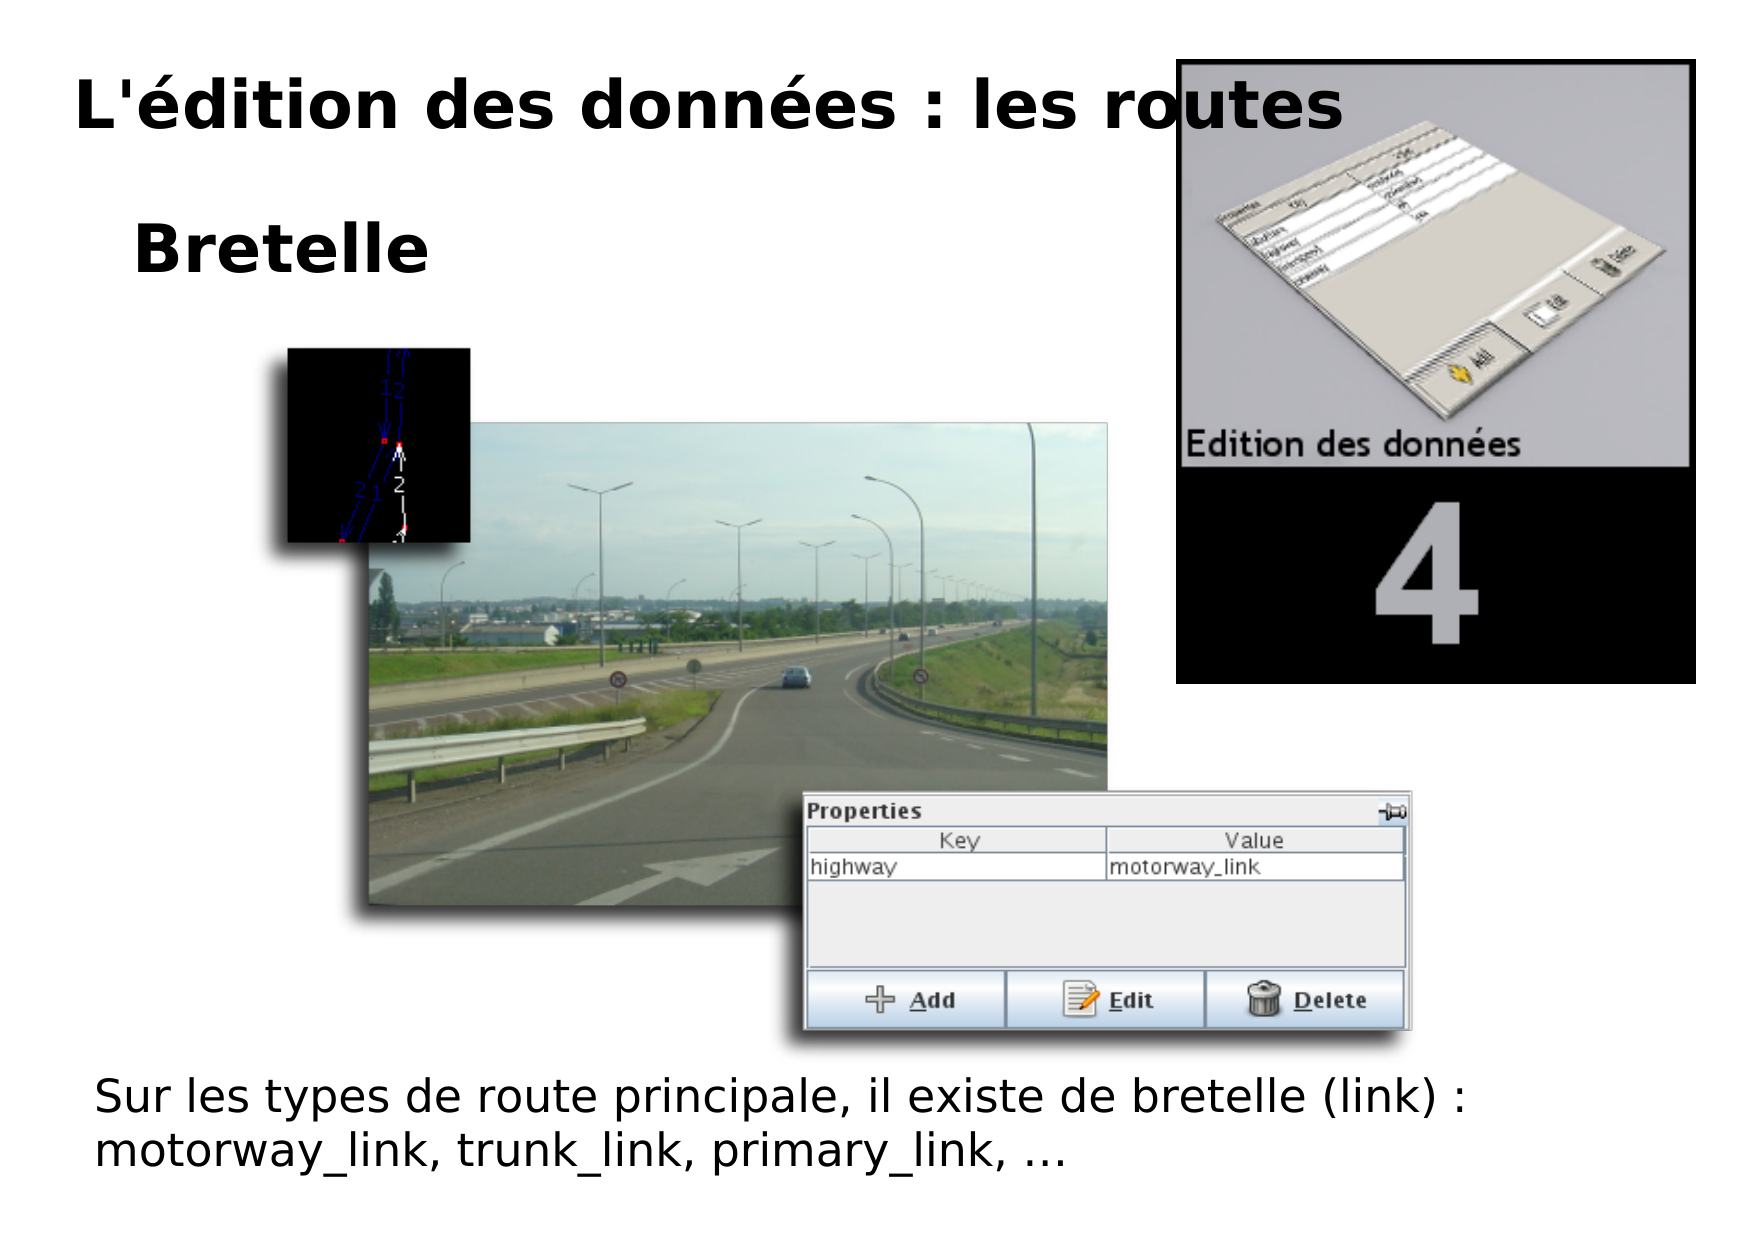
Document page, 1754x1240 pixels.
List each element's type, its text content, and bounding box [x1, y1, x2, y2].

text_box L'édition des données : les routes [1477, 59, 1654, 152]
text_box Sur les types de route principale, il existe de bretelle (link) : motorway_link, trunk_link, primary_link, … [79, 1062, 1695, 1185]
text_box Bretelle [118, 202, 446, 296]
picture [0, 0, 1696, 1240]
